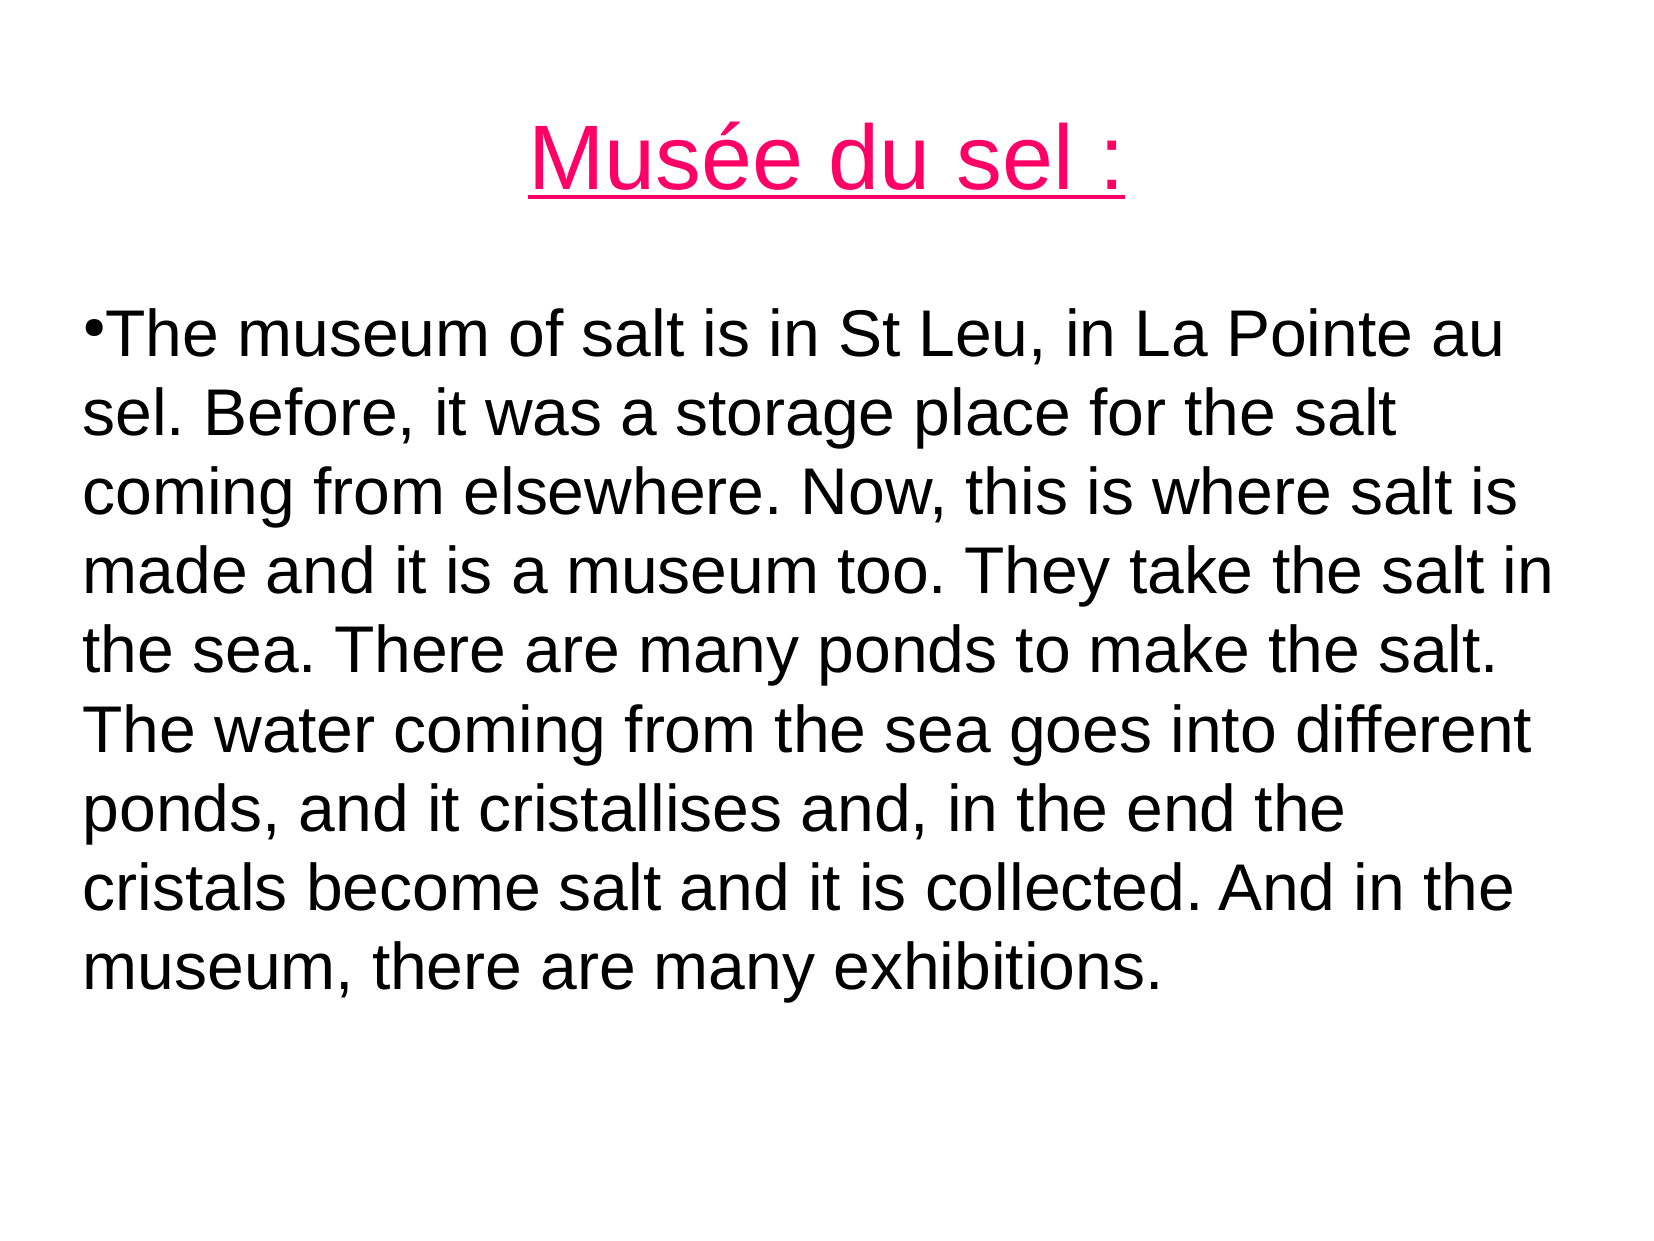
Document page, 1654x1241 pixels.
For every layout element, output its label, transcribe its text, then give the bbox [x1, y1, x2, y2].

title Musée du sel : [82, 49, 1571, 257]
list The museum of salt is in St Leu, in La Pointe au sel. Before, it was a storage place for the salt coming from elsewhere. Now, this is where salt is made and it is a museum too. They take the salt in the sea. There are many ponds to make the salt. The water coming from the sea goes into different ponds, and it cristallises and, in the end the cristals become salt and it is collected. And in the museum, there are many exhibitions. [82, 290, 1571, 1010]
